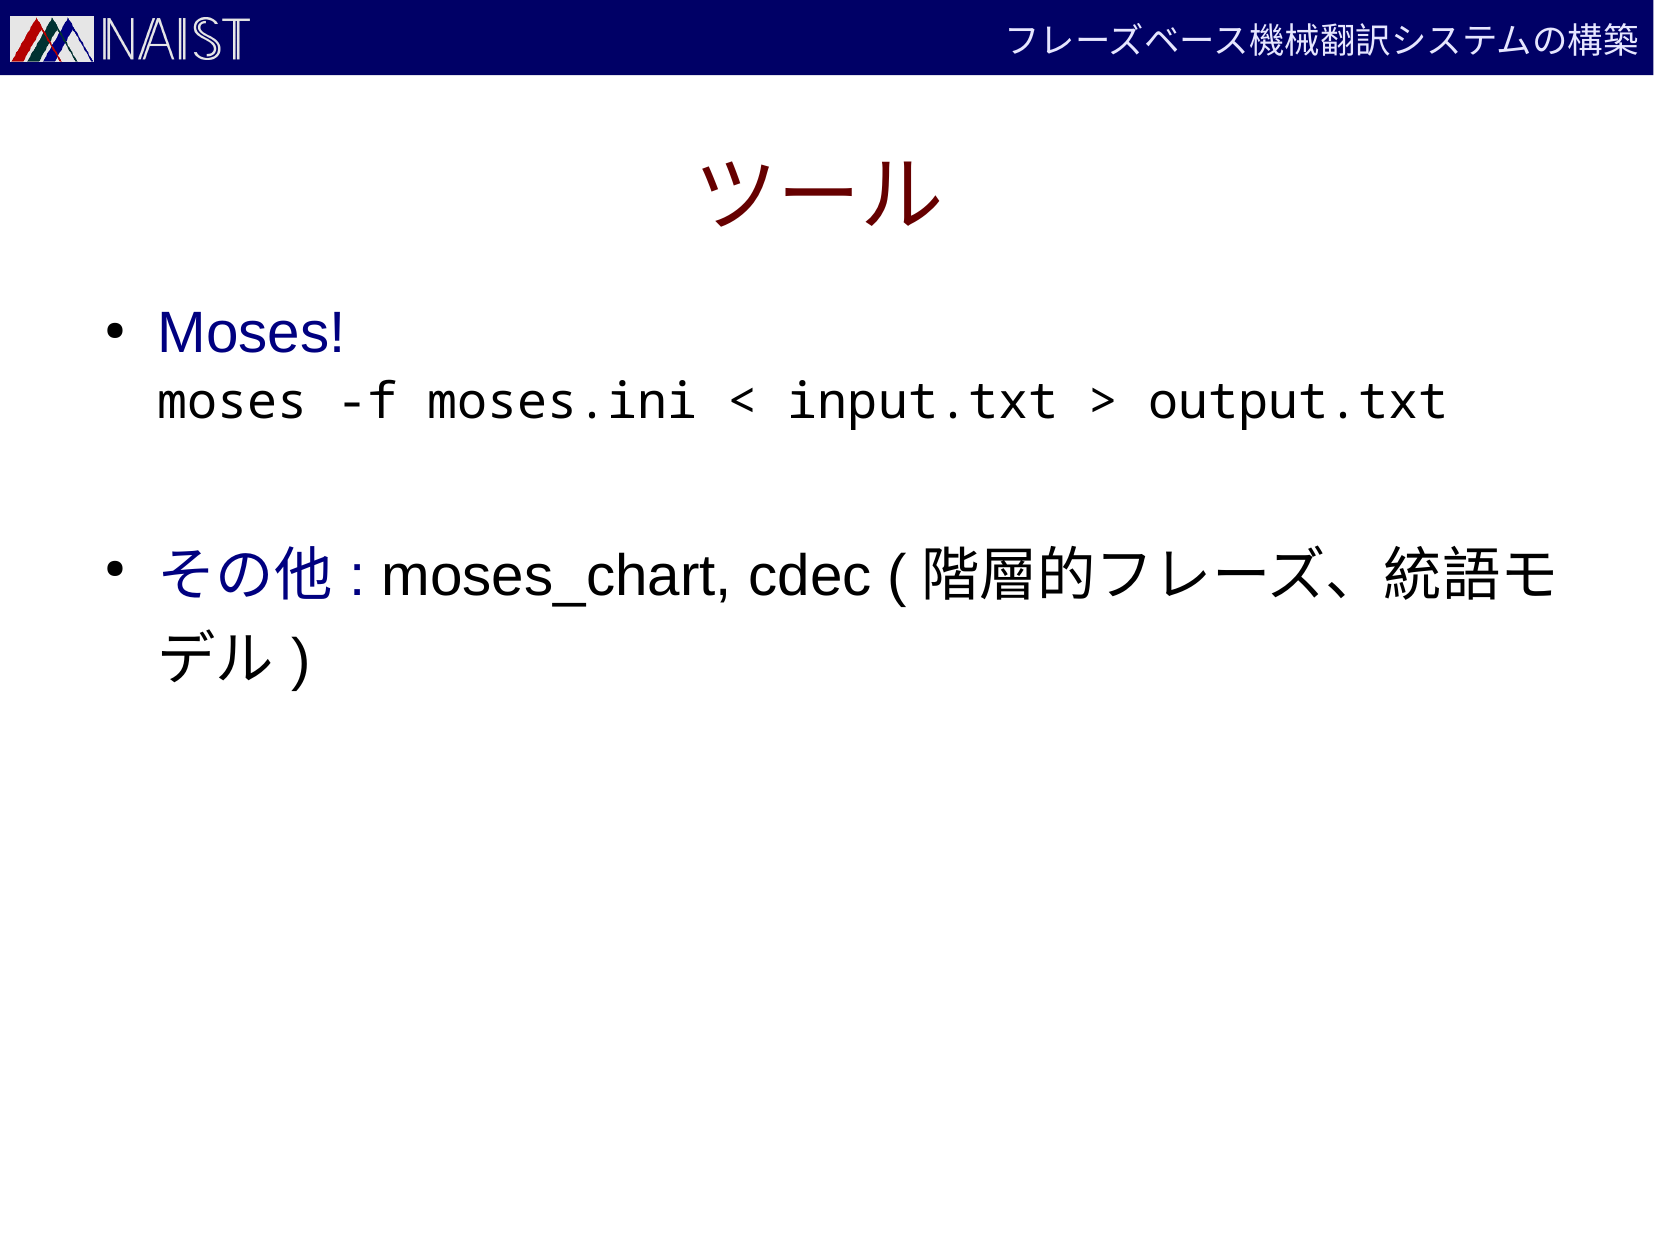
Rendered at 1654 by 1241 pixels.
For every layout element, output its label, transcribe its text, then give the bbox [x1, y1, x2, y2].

title ツール [75, 92, 1564, 285]
picture [102, 17, 251, 60]
list Moses! moses -f moses.ini < input.txt > output.txt その他: moses_chart, cdec (階層的フレーズ、統語モデル) [86, 300, 1576, 1119]
picture [10, 16, 94, 62]
